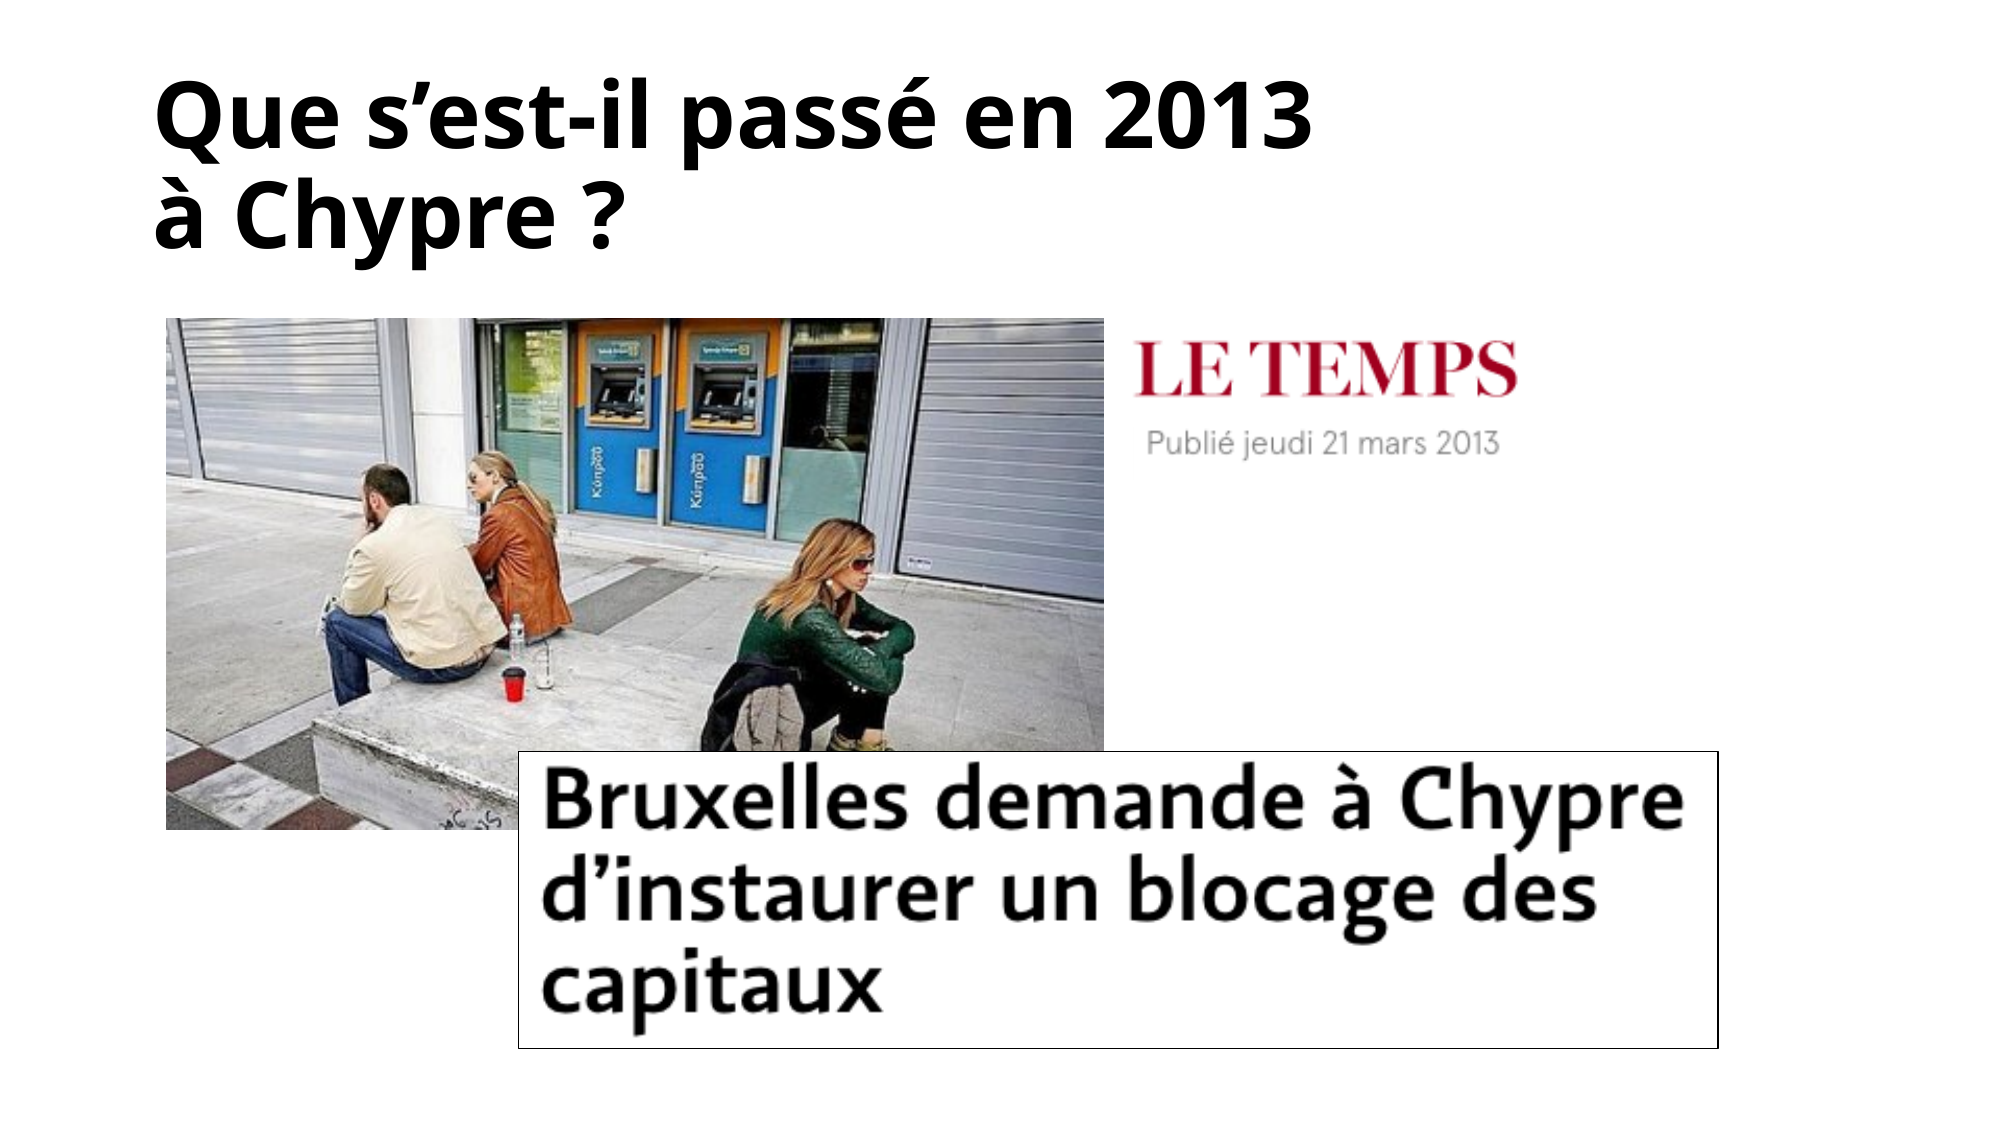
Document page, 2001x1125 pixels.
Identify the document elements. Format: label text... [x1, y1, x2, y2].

title Que s’est-il passé en 2013 à Chypre ? [137, 59, 1863, 278]
picture [519, 752, 1718, 1048]
picture [1115, 318, 1545, 480]
picture [166, 318, 1104, 830]
